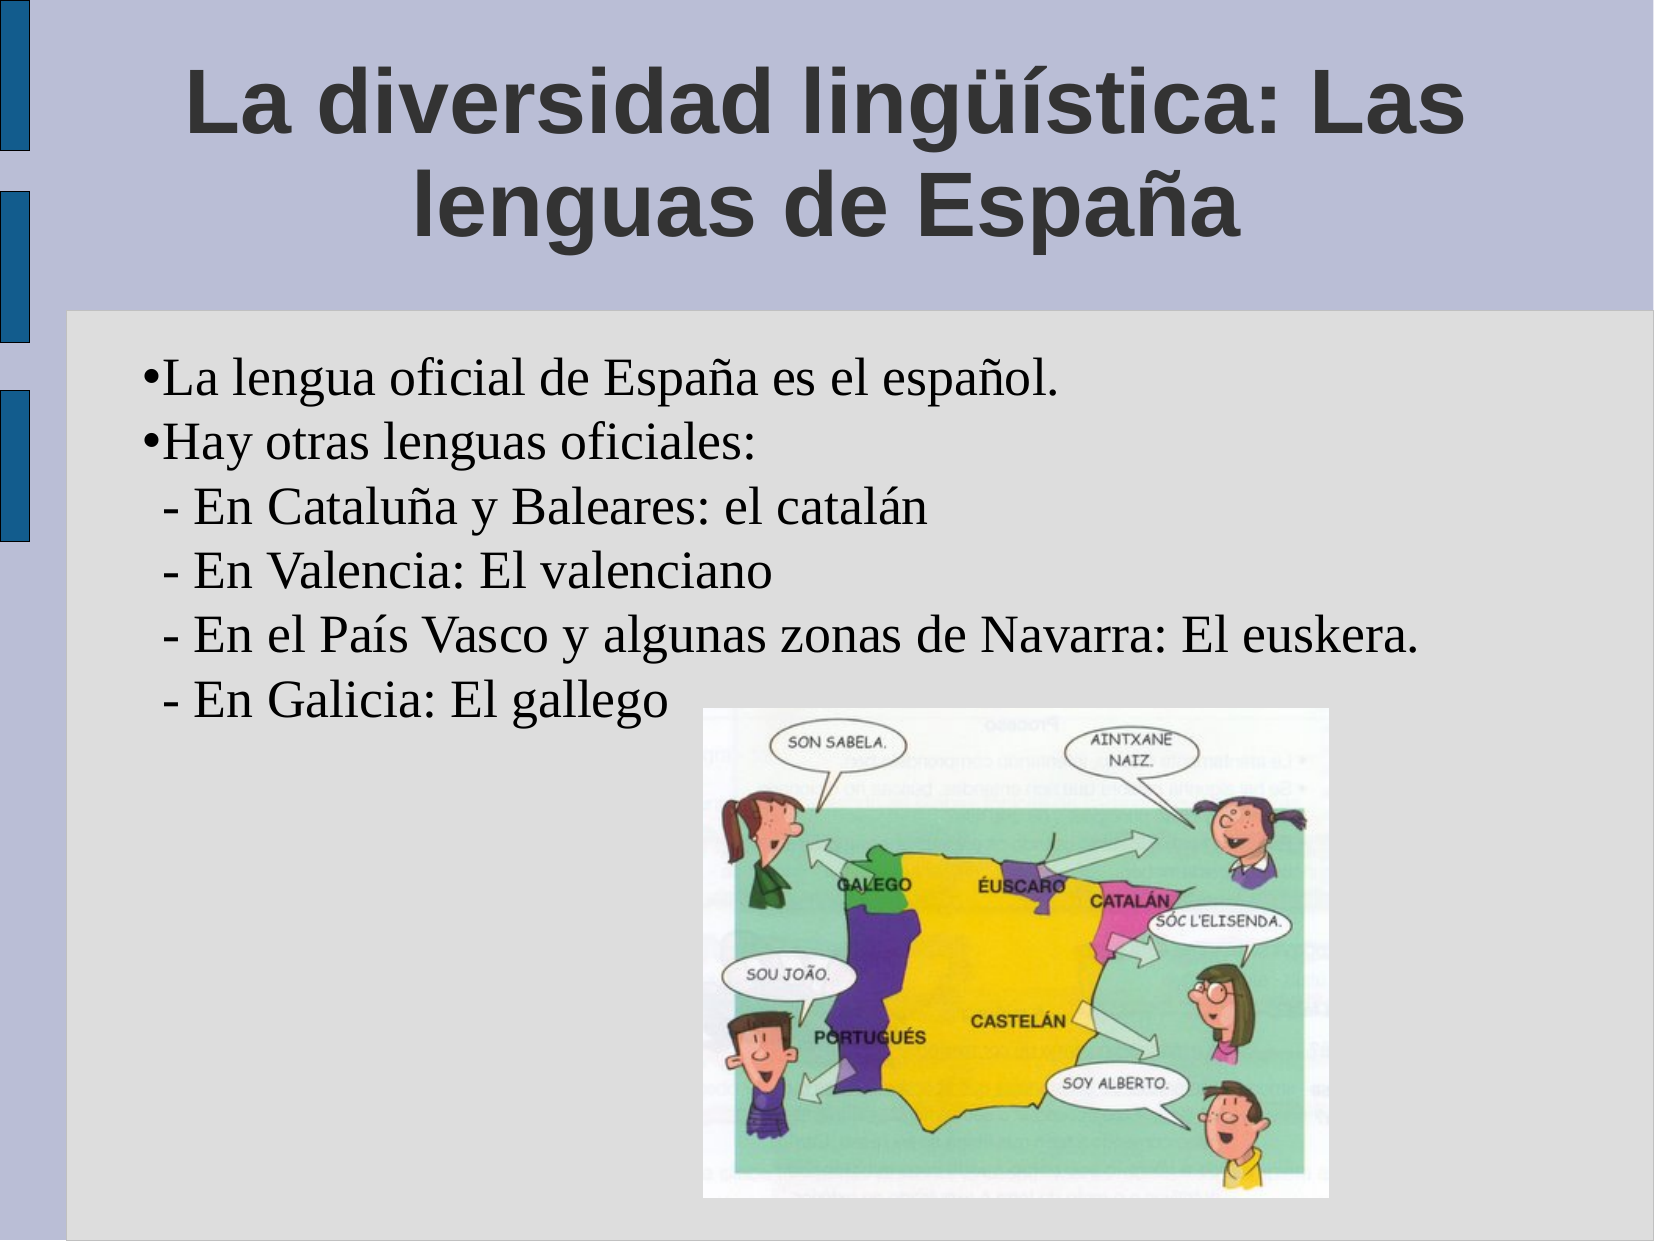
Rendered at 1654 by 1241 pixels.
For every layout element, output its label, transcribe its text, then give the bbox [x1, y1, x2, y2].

chart [121, 344, 1532, 1124]
title La diversidad lingüística: Las lenguas de España [82, 50, 1571, 256]
picture [703, 708, 1329, 1198]
